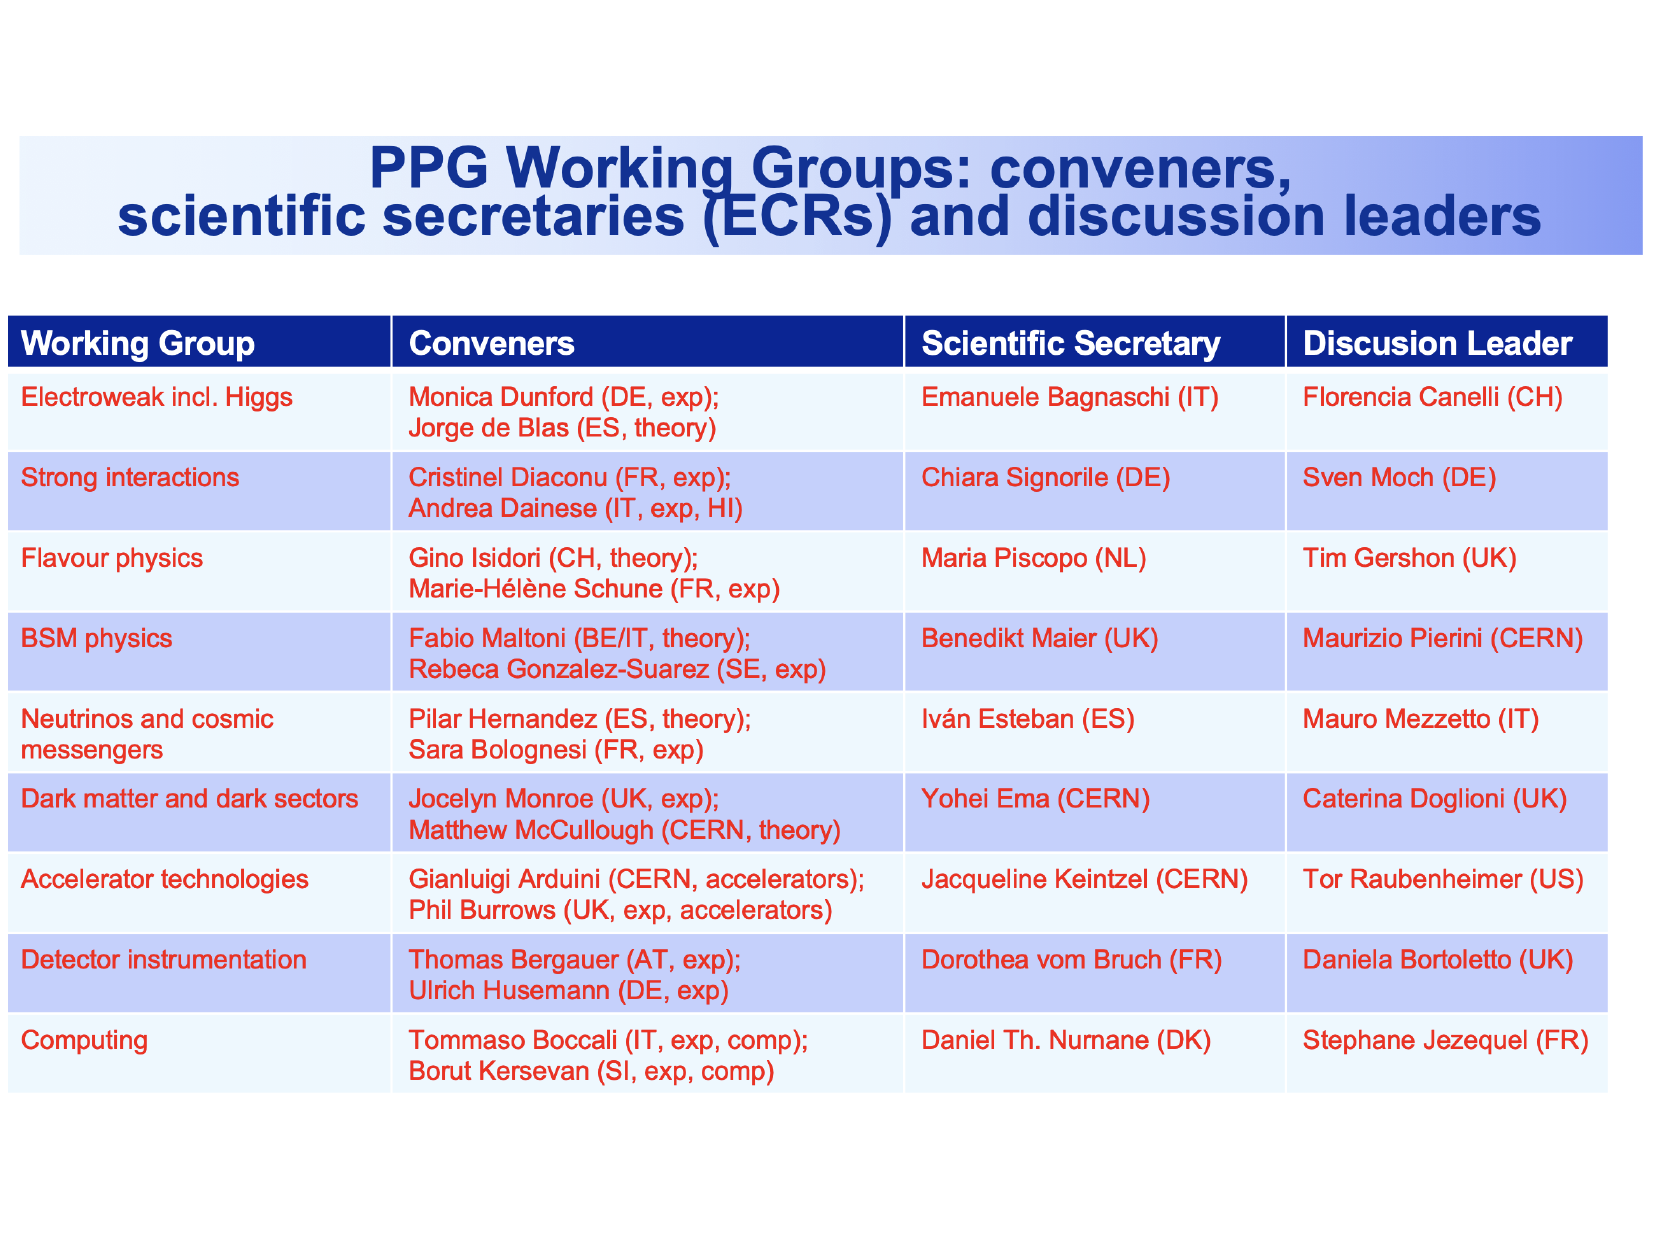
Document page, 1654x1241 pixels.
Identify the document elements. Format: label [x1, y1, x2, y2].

picture [8, 136, 1654, 1113]
